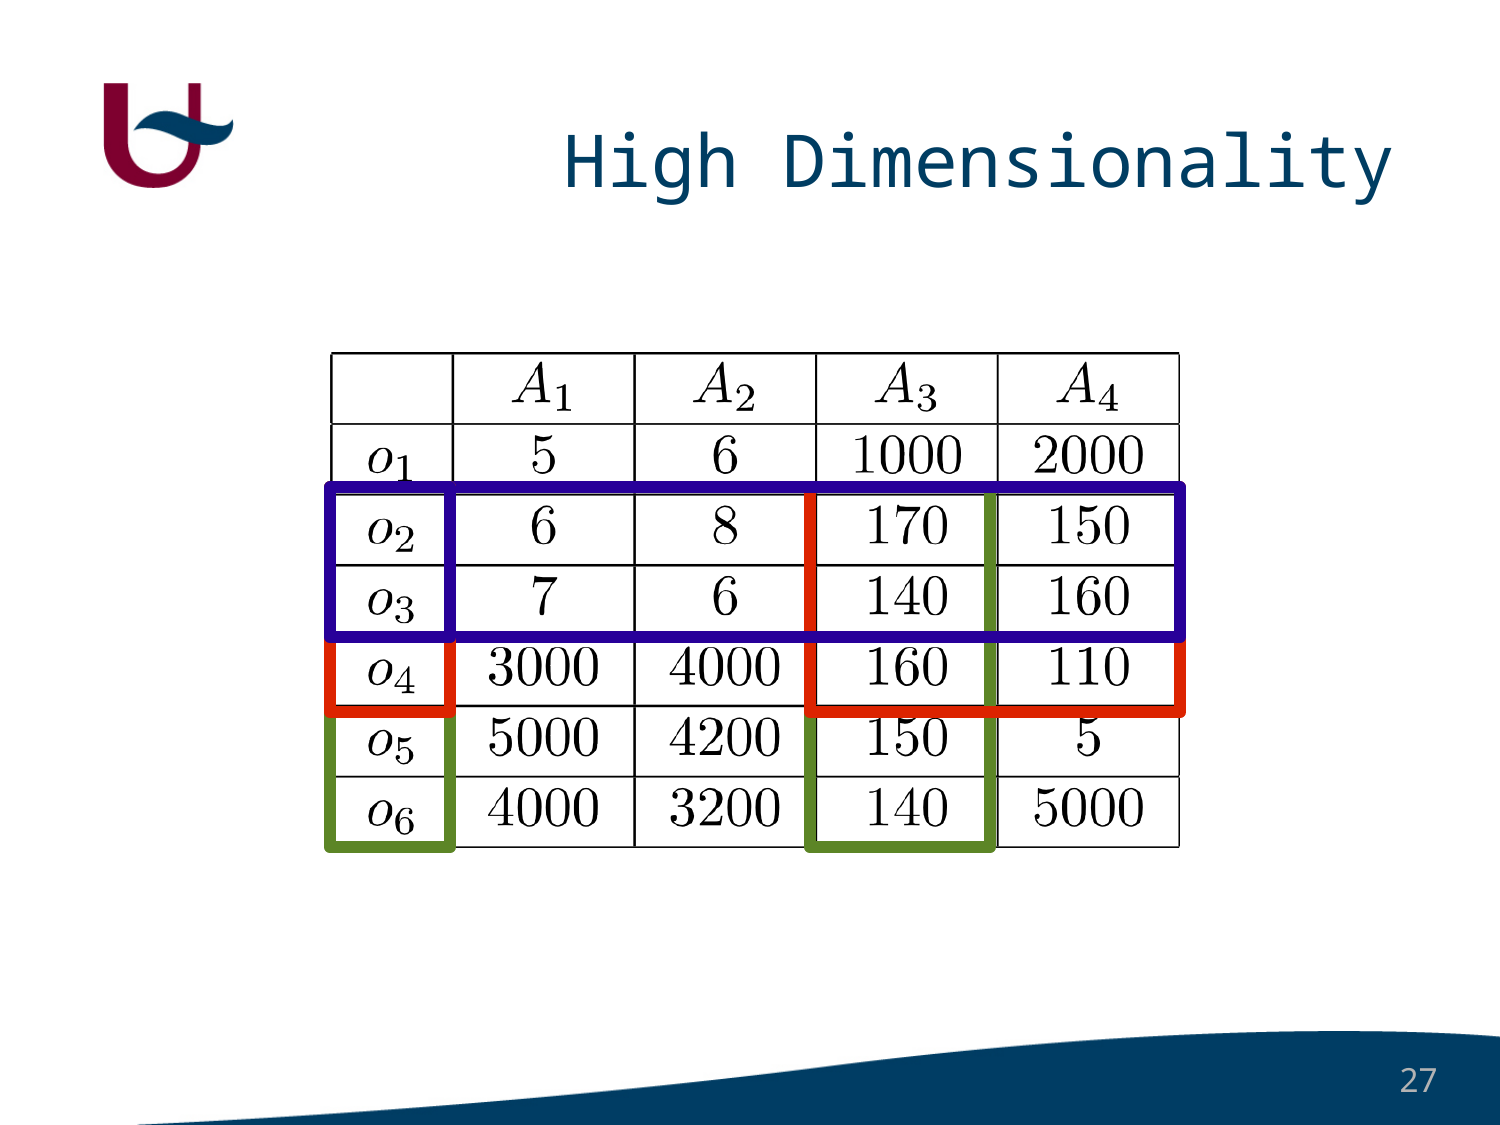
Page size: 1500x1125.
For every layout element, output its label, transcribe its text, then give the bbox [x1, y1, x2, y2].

picture [996, 493, 1174, 631]
picture [336, 643, 444, 706]
picture [330, 352, 1180, 481]
picture [456, 643, 804, 848]
picture [816, 718, 984, 841]
title High Dimensionality [103, 105, 1396, 211]
picture [456, 493, 804, 631]
picture [996, 643, 1174, 706]
picture [336, 718, 444, 841]
picture [996, 718, 1180, 848]
picture [816, 493, 984, 631]
picture [137, 1031, 1500, 1125]
picture [816, 643, 984, 706]
picture [336, 493, 444, 631]
picture [103, 83, 234, 105]
